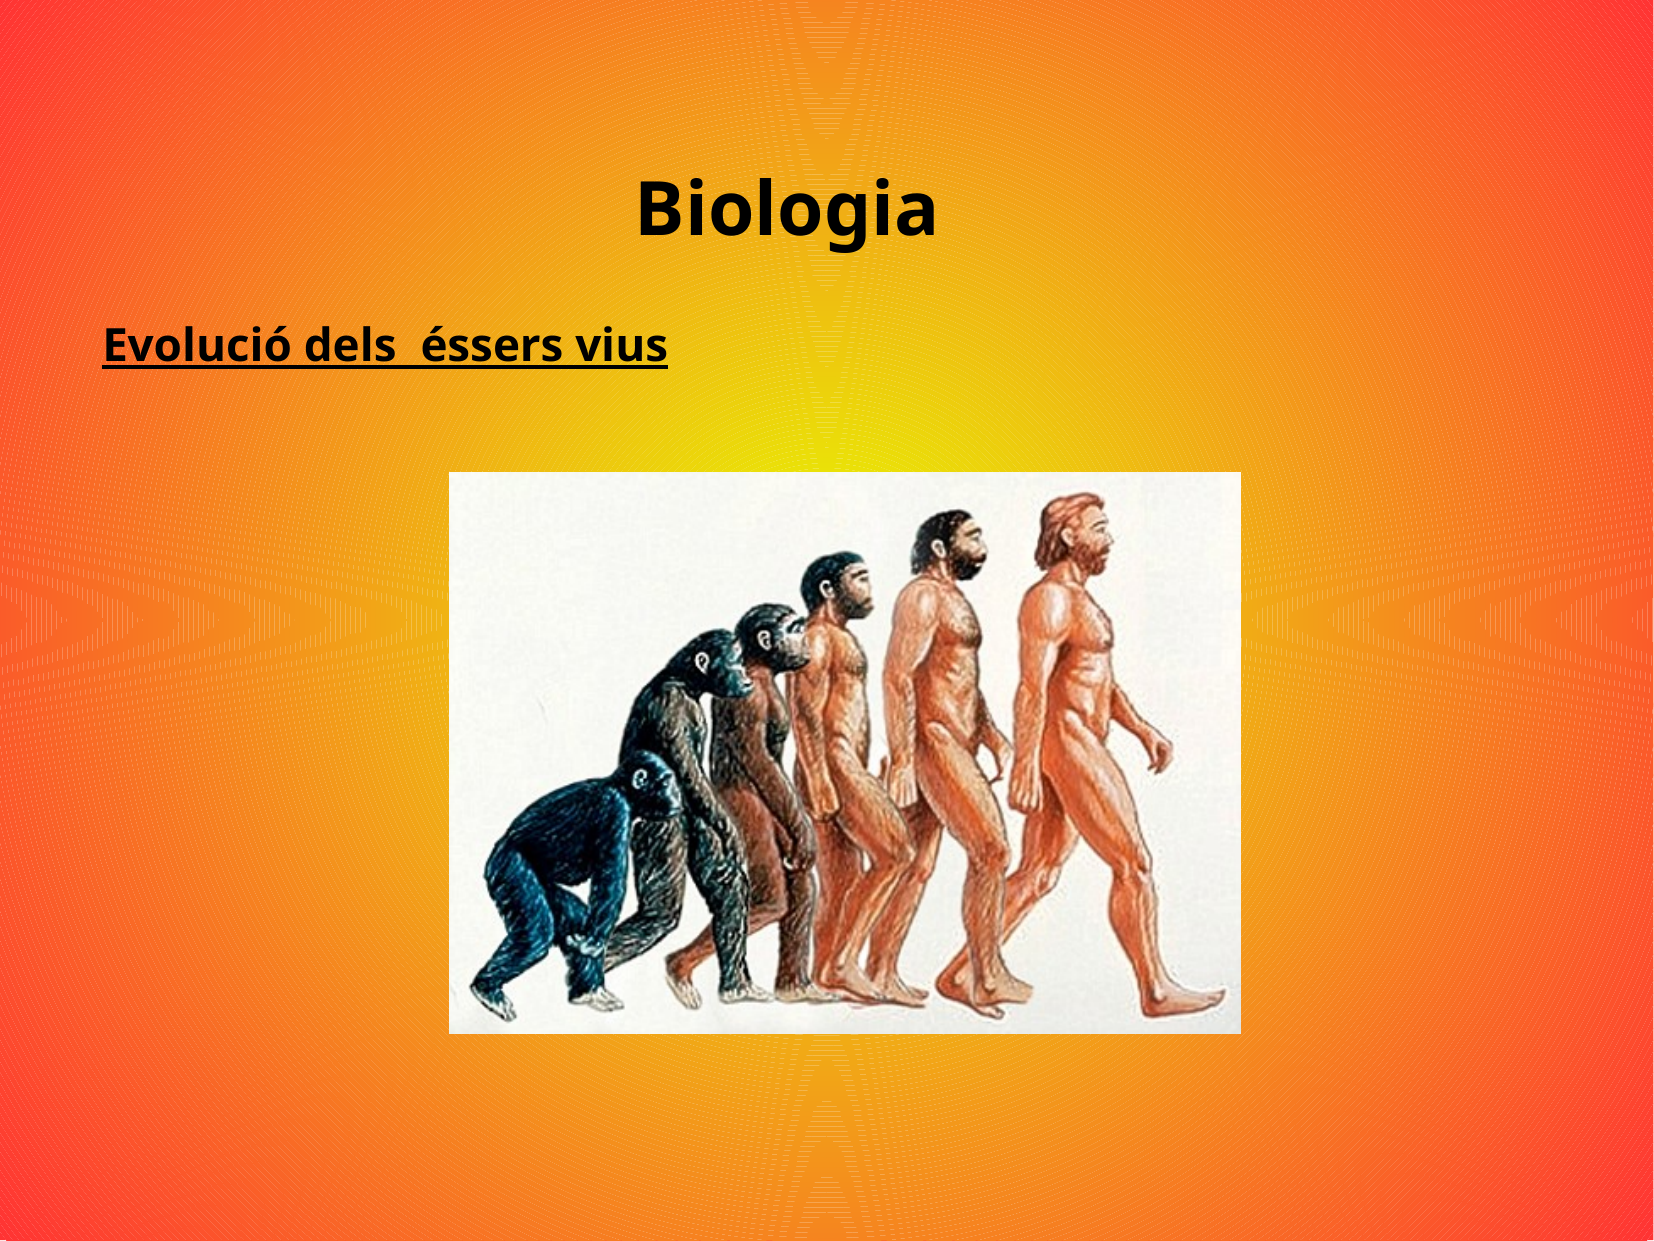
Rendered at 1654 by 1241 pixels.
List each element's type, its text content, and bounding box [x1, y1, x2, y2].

picture [449, 472, 1241, 1034]
text_box Biologia [620, 147, 920, 267]
text_box Evolució dels éssers vius [87, 305, 676, 384]
